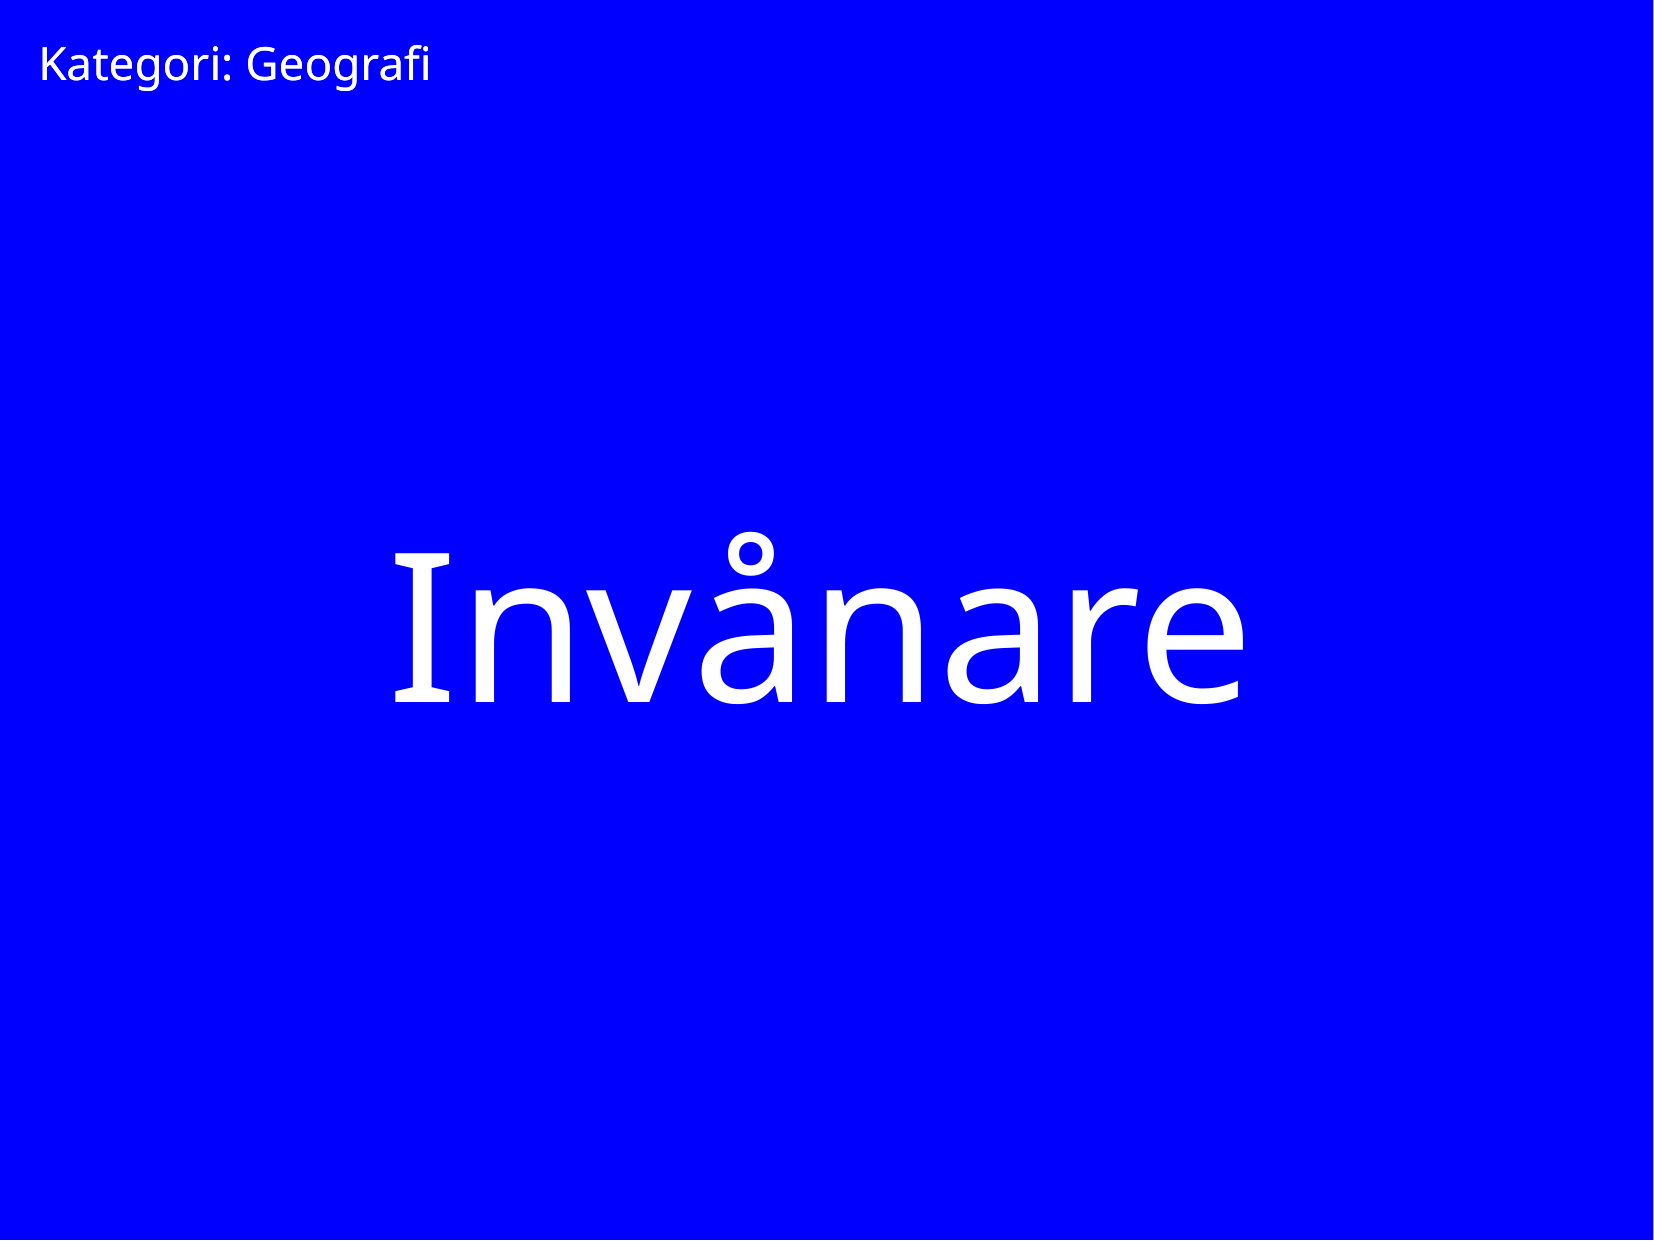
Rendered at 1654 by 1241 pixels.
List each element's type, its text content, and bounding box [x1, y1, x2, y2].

text_box Kategori: Geografi [23, 23, 579, 100]
text_box Invånare [283, 472, 1359, 765]
